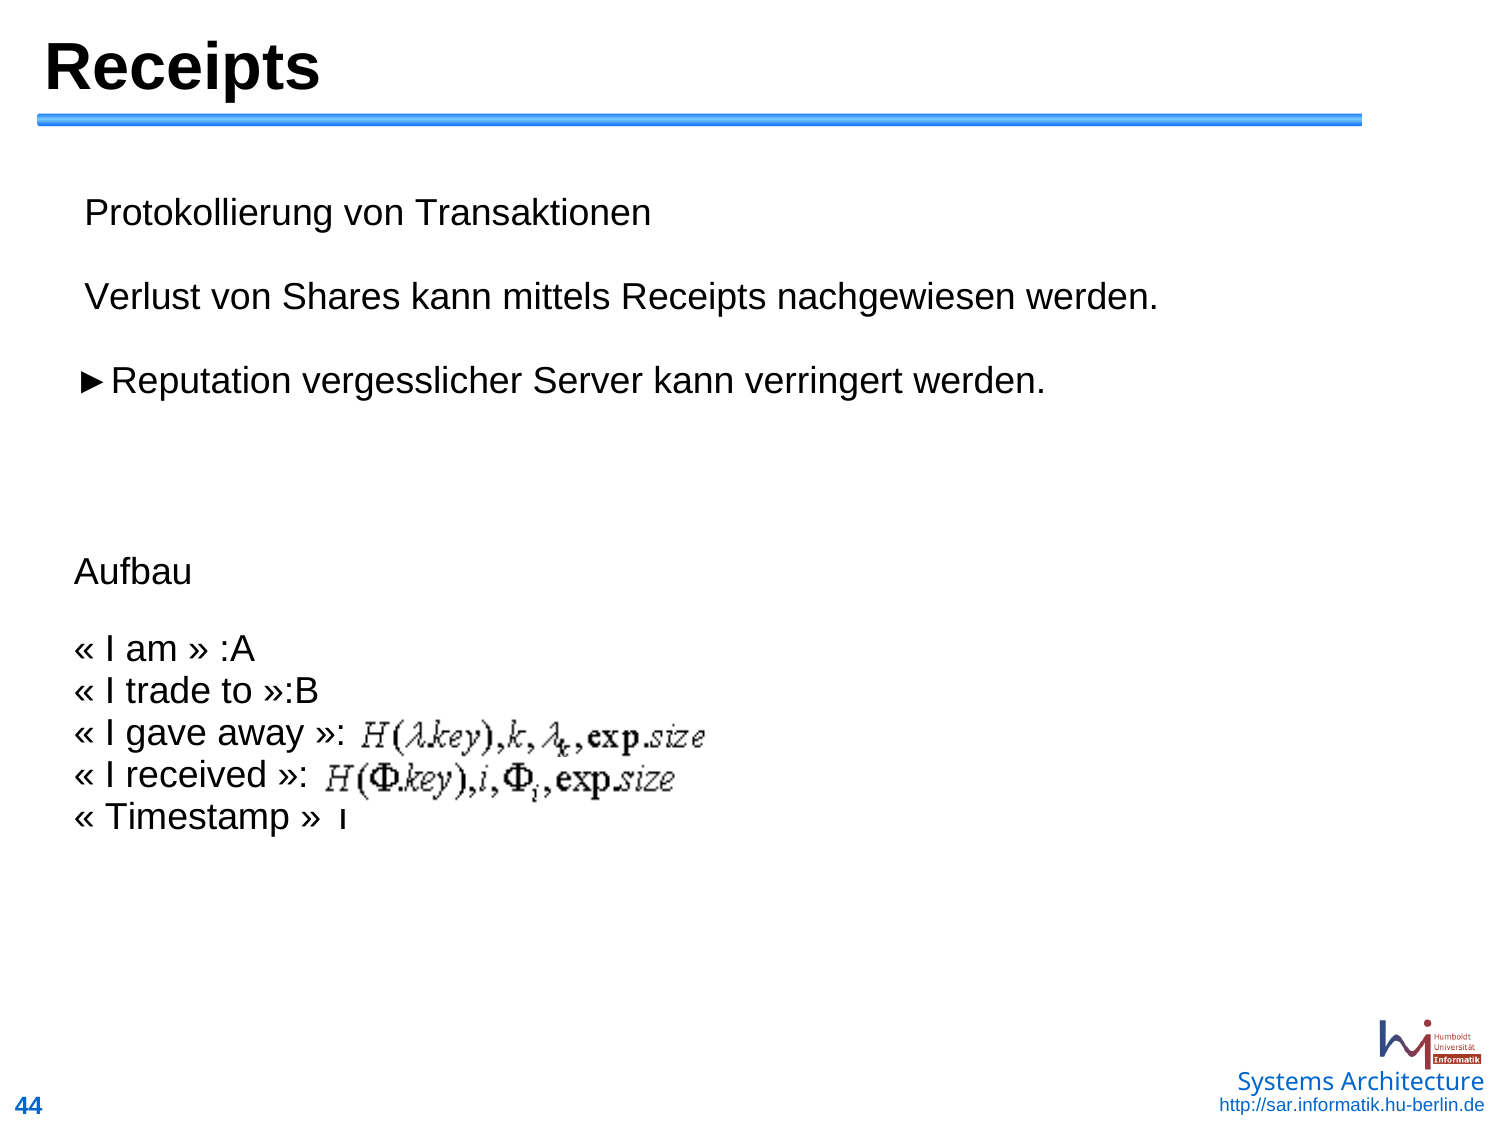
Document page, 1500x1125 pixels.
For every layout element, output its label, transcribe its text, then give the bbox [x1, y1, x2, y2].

picture [318, 714, 711, 810]
text_box Aufbau [59, 543, 208, 601]
text_box Protokollierung von Transaktionen Verlust von Shares kann mittels Receipts nachgewiesen werden. ►Reputation vergesslicher Server kann verringert werden. [59, 183, 1183, 409]
picture [1376, 1016, 1483, 1071]
text_box « I am » :A « I trade to »:B « I gave away »: « I received »: « Timestamp » T [59, 620, 371, 846]
title Receipts [29, 20, 1500, 114]
